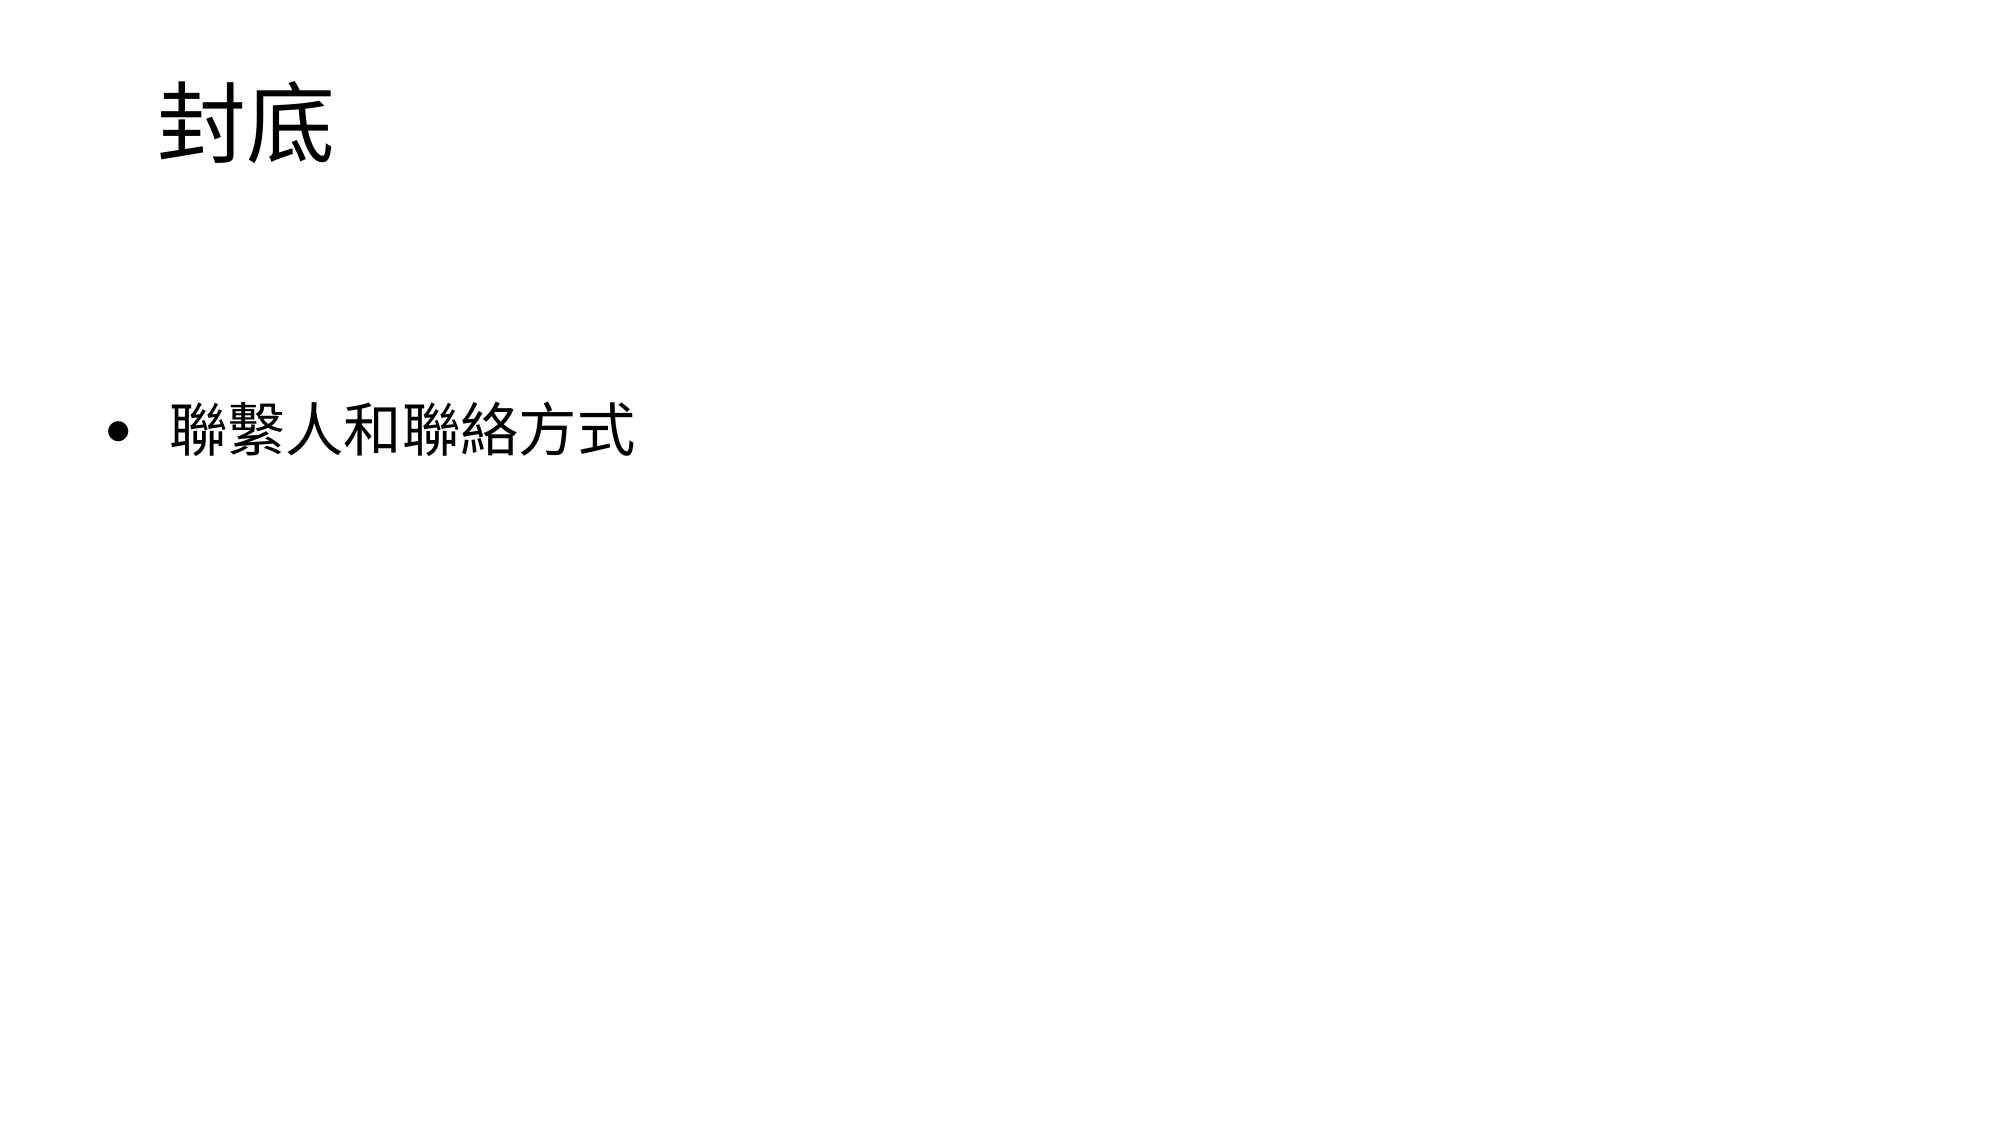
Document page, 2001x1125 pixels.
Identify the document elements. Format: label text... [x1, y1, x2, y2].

title 封底 [137, 59, 1863, 278]
text_box 聯繫人和聯絡方式 [86, 338, 1273, 591]
